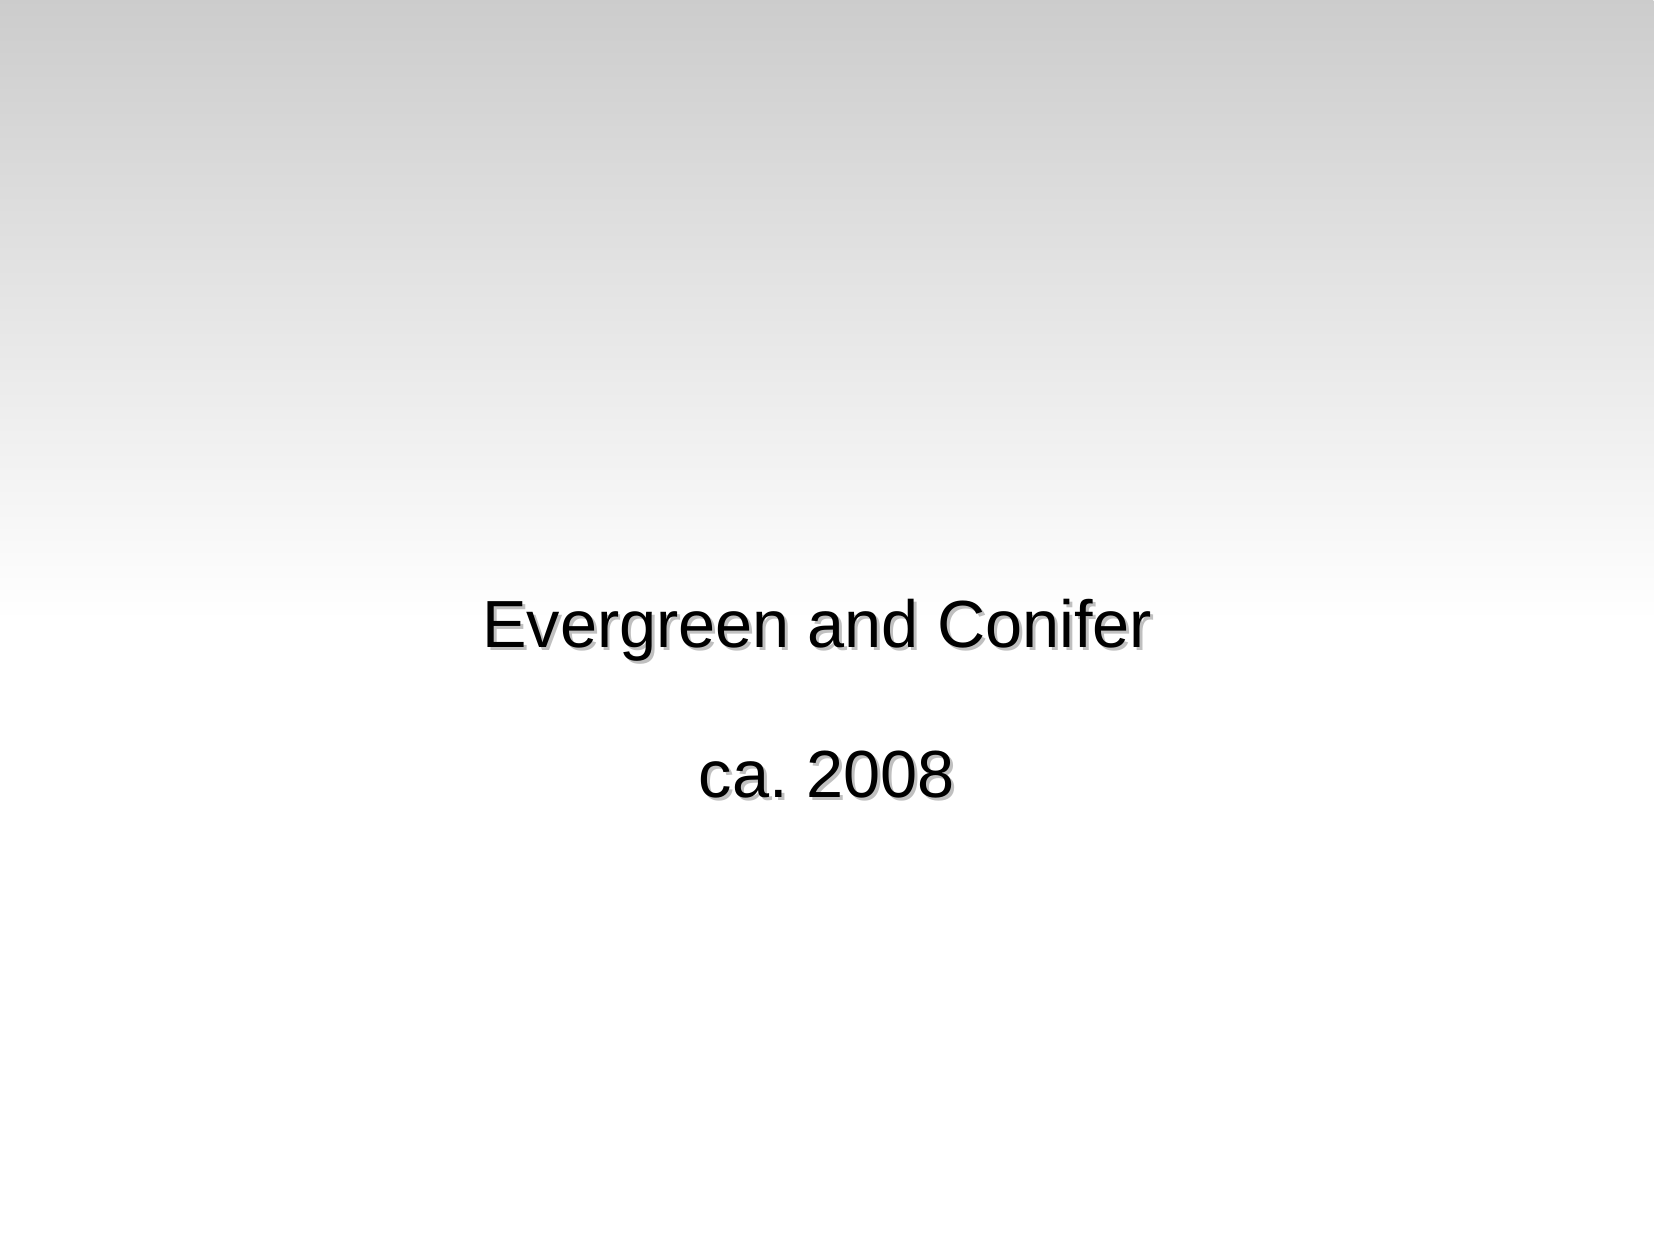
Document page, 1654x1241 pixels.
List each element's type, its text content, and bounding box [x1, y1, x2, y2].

subtitle Evergreen and Conifer ca. 2008 [82, 290, 1571, 1109]
